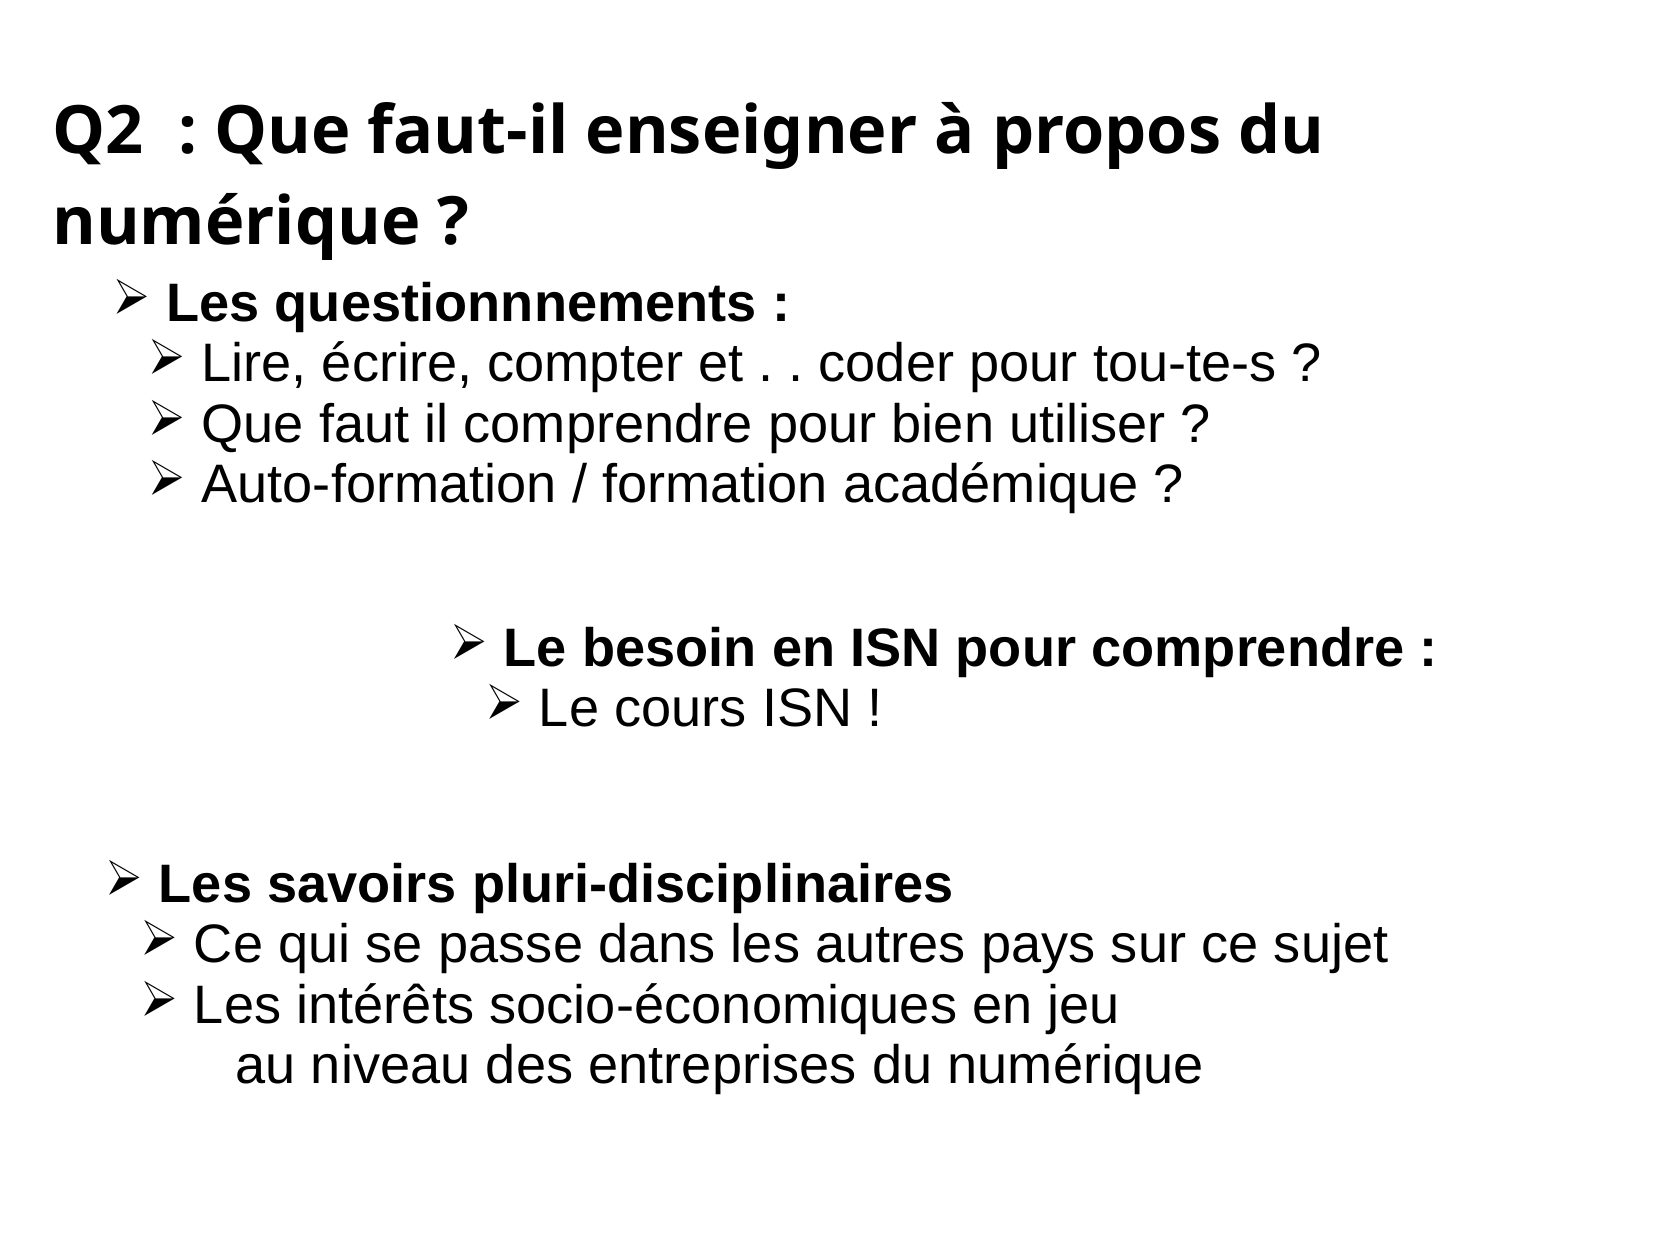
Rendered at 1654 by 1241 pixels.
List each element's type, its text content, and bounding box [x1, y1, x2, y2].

text_box Le besoin en ISN pour comprendre : Le cours ISN ! [435, 544, 1654, 766]
text_box Q2 : Que faut-il enseigner à propos du numérique ? [37, 75, 1654, 176]
text_box Les savoirs pluri-disciplinaires Ce qui se passe dans les autres pays sur ce sujet Les intérêts socio-économiques en jeu au niveau des entreprises du numérique [90, 781, 1405, 1103]
text_box Les questionnnements : Lire, écrire, compter et . . coder pour tou-te-s ? Que faut il comprendre pour bien utiliser ? Auto-formation / formation académique ? [97, 199, 1339, 522]
